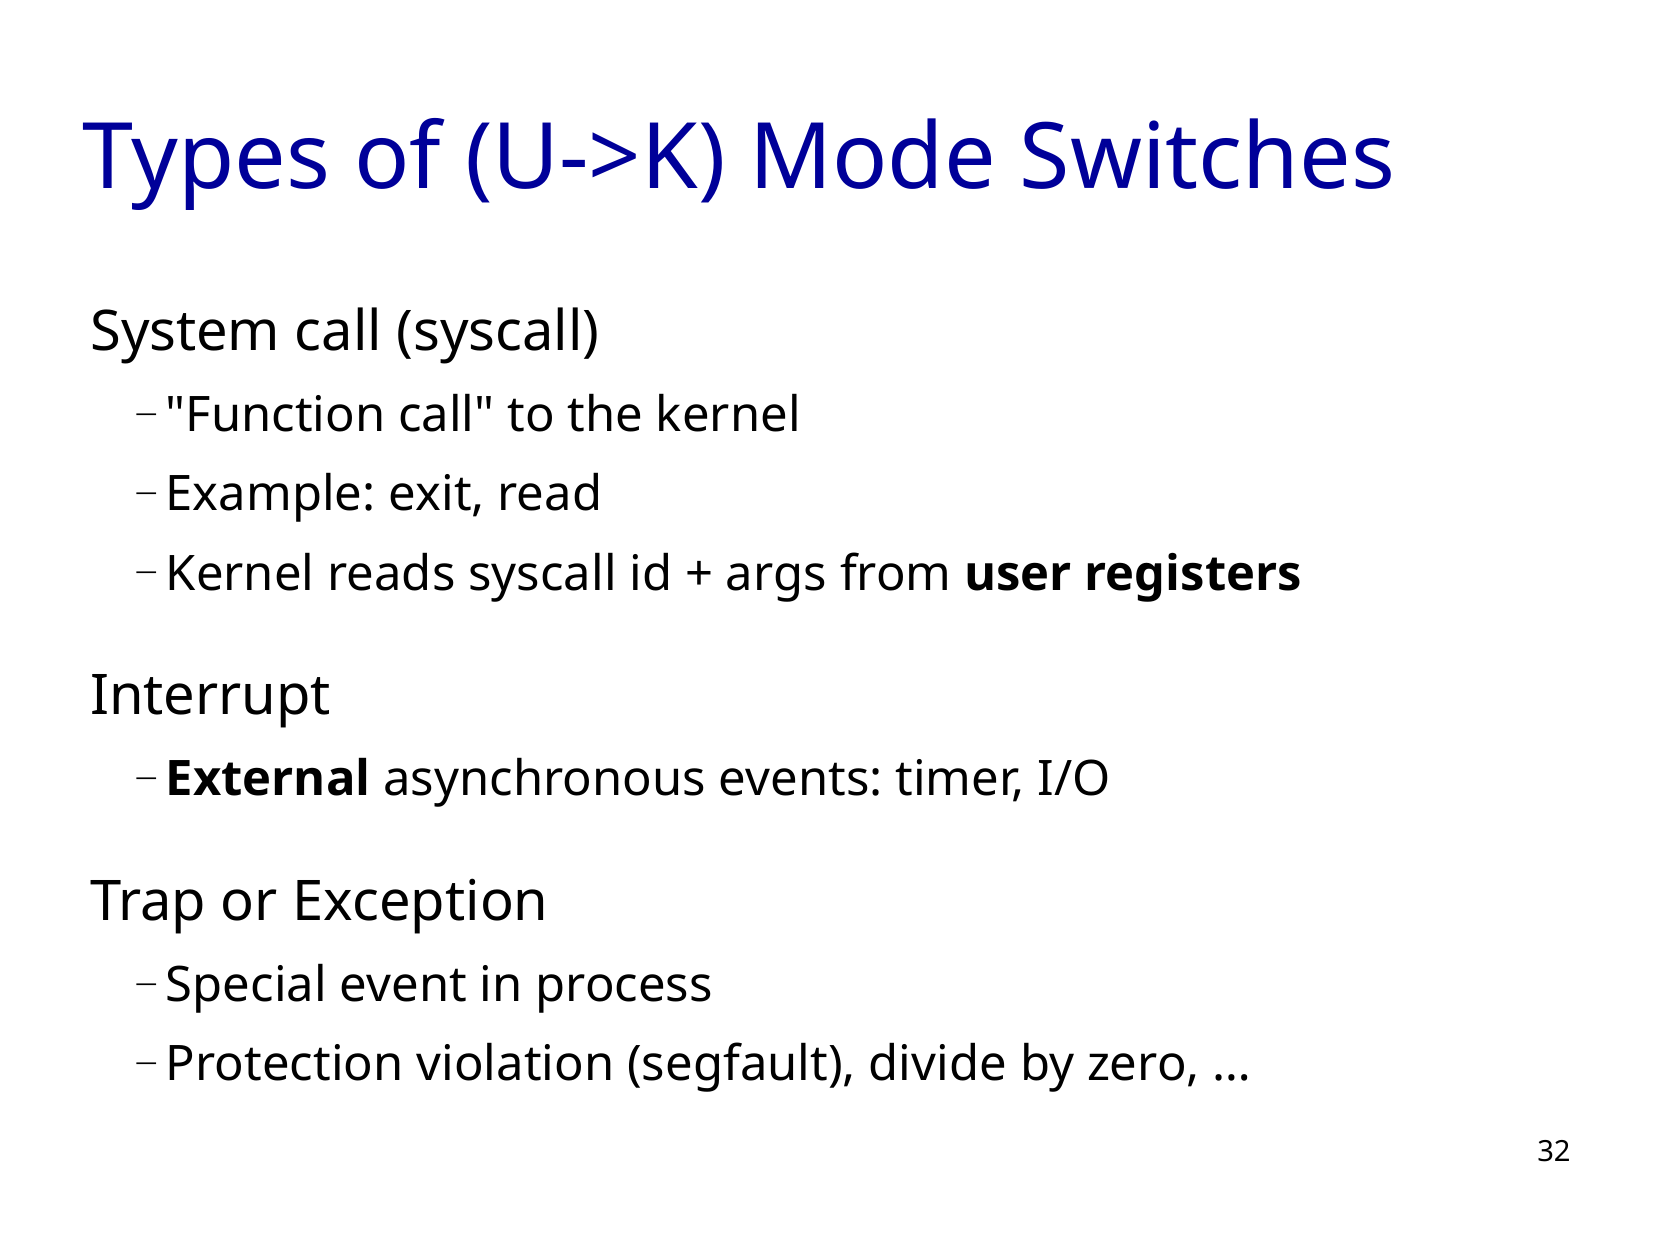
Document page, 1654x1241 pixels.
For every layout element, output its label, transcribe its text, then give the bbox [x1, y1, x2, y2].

list System call (syscall) "Function call" to the kernel Example: exit, read Kernel reads syscall id + args from user registers Interrupt External asynchronous events: timer, I/O Trap or Exception Special event in process Protection violation (segfault), divide by zero, … [60, 290, 1571, 1096]
title Types of (U->K) Mode Switches [82, 49, 1571, 257]
